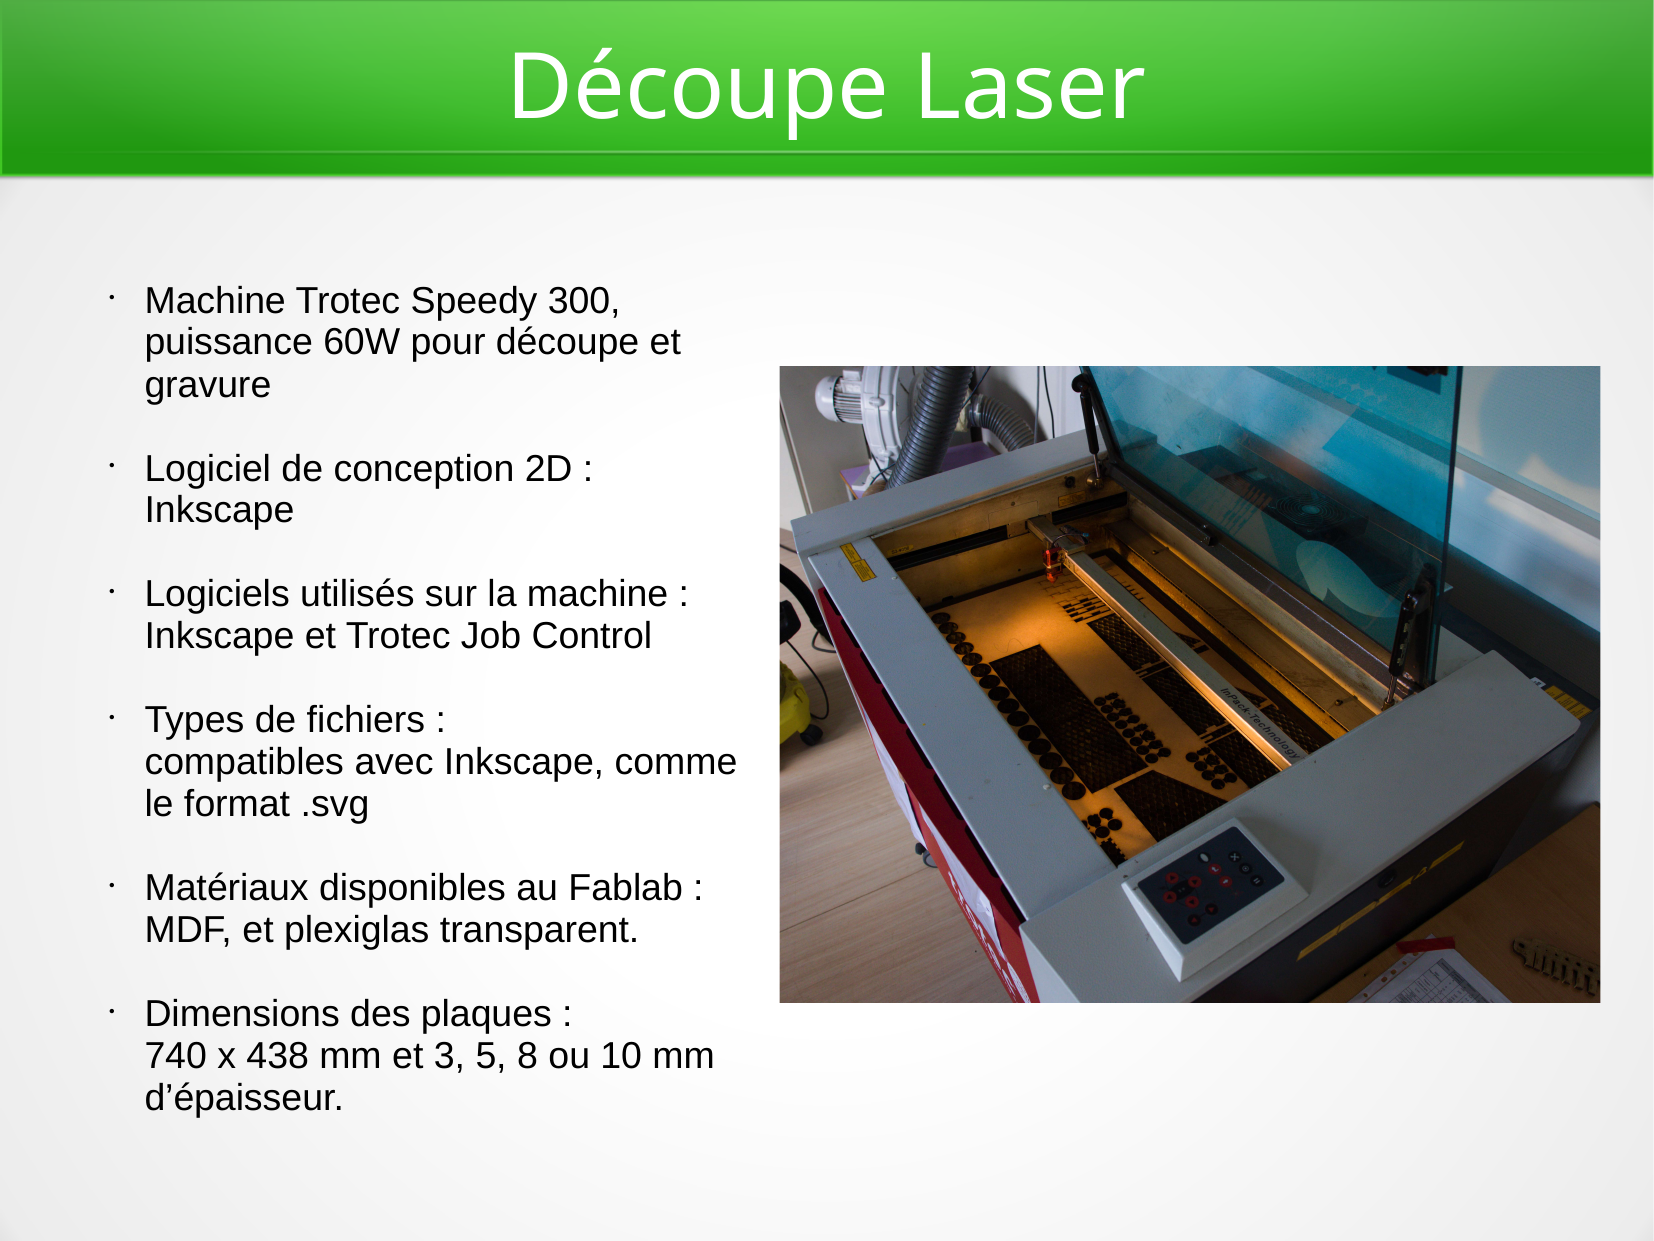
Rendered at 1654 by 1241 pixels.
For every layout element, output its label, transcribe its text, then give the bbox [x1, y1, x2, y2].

text_box Machine Trotec Speedy 300, puissance 60W pour découpe et gravure Logiciel de conception 2D : Inkscape Logiciels utilisés sur la machine : Inkscape et Trotec Job Control Types de fichiers : compatibles avec Inkscape, comme le format .svg Matériaux disponibles au Fablab : MDF, et plexiglas transparent. Dimensions des plaques : 740 x 438 mm et 3, 5, 8 ou 10 mm d’épaisseur. [94, 271, 768, 1127]
title Découpe Laser [82, 11, 1571, 154]
picture [0, 0, 1654, 1241]
